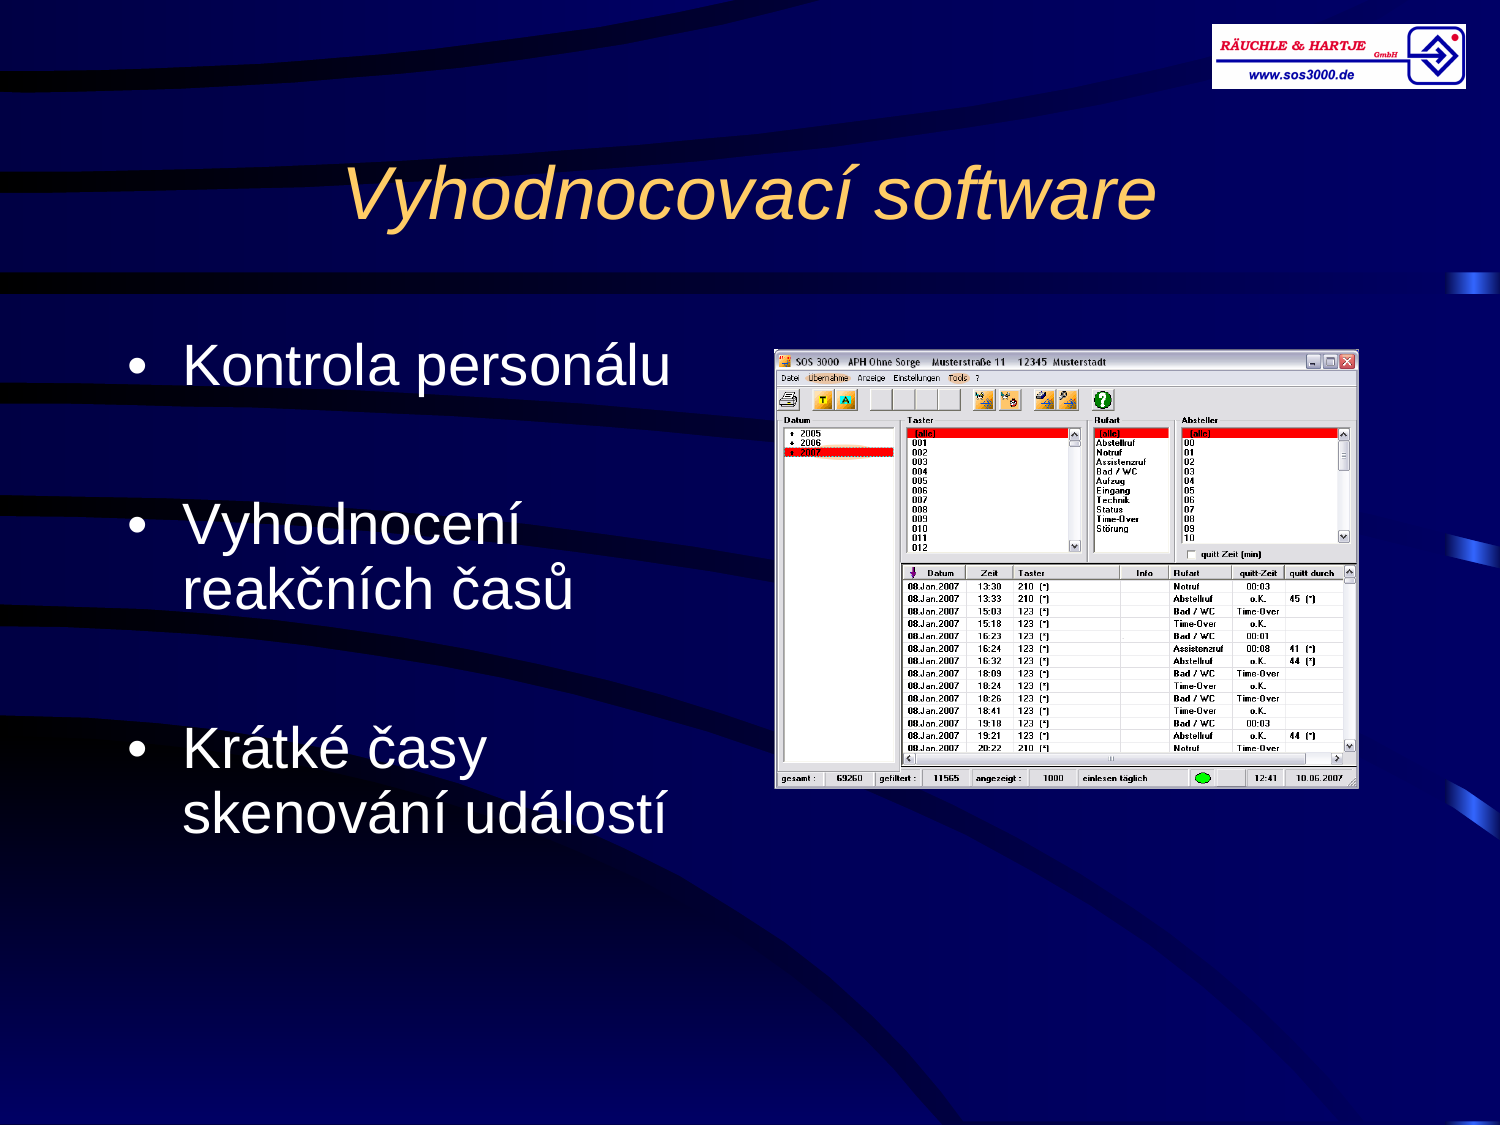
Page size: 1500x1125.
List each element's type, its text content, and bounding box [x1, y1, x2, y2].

title Vyhodnocovací software [112, 99, 1388, 288]
list Kontrola personálu Vyhodnocení reakčních časů Krátké časy skenování událostí [112, 324, 763, 1076]
picture [1212, 24, 1466, 89]
picture [774, 349, 1359, 789]
